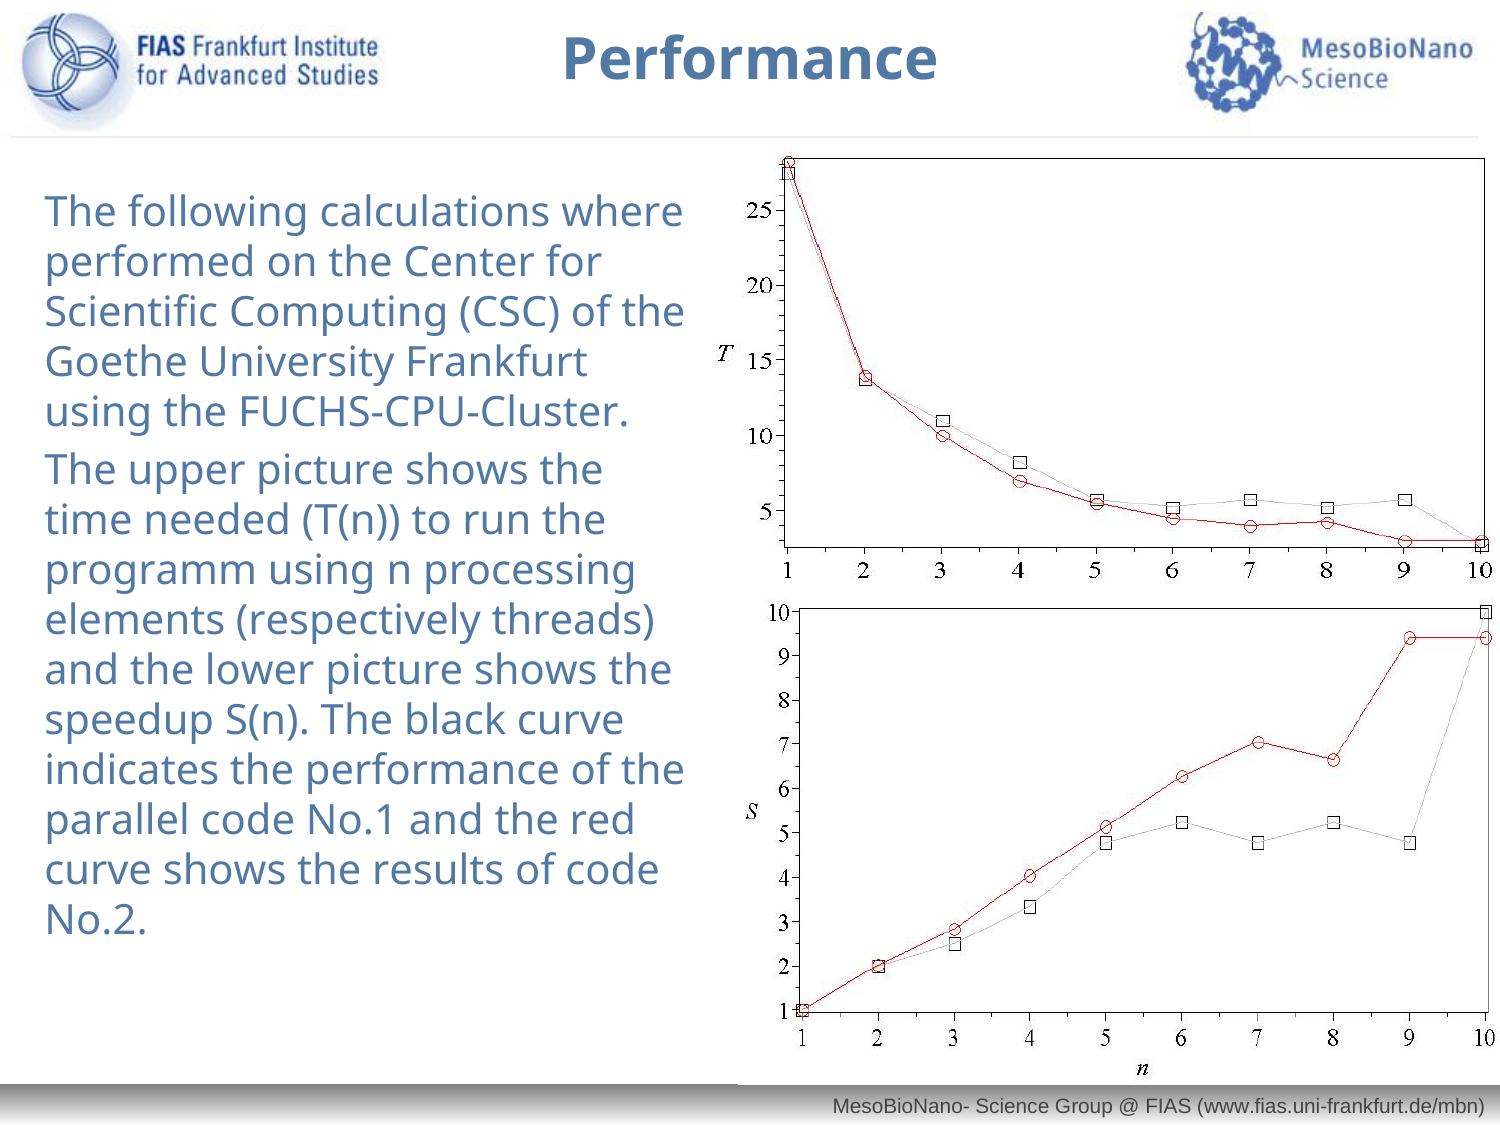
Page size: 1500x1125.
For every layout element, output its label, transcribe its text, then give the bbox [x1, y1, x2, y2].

picture [708, 147, 1500, 1085]
text_box The following calculations where performed on the Center for Scientific Computing (CSC) of the Goethe University Frankfurt using the FUCHS-CPU-Cluster. The upper picture shows the time needed (T(n)) to run the programm using n processing elements (respectively threads) and the lower picture shows the speedup S(n). The black curve indicates the performance of the parallel code No.1 and the red curve shows the results of code No.2. [29, 177, 709, 1051]
title Performance [0, 0, 1499, 142]
